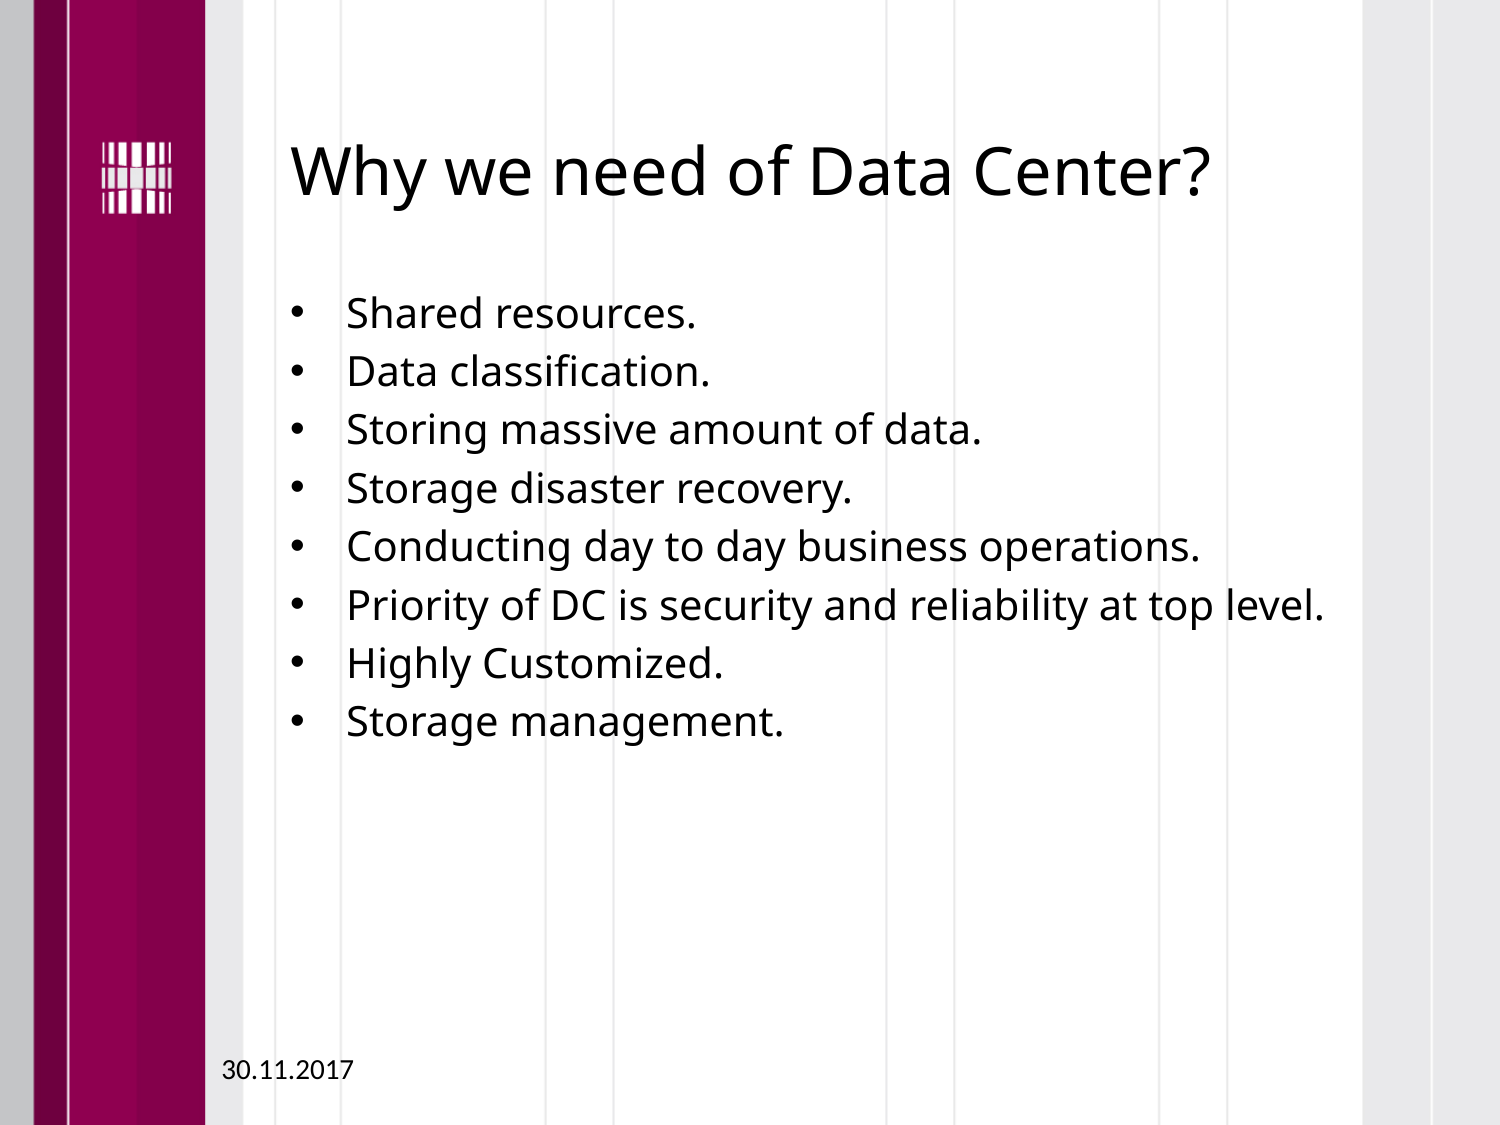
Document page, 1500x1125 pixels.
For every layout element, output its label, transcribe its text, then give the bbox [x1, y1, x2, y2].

slide_number 30.11.2017 [206, 1042, 557, 1103]
picture [0, 0, 1500, 1125]
list Shared resources. Data classification. Storing massive amount of data. Storage disaster recovery. Conducting day to day business operations. Priority of DC is security and reliability at top level. Highly Customized. Storage management. [275, 278, 1348, 1047]
title Why we need of Data Center? [275, 75, 1317, 263]
